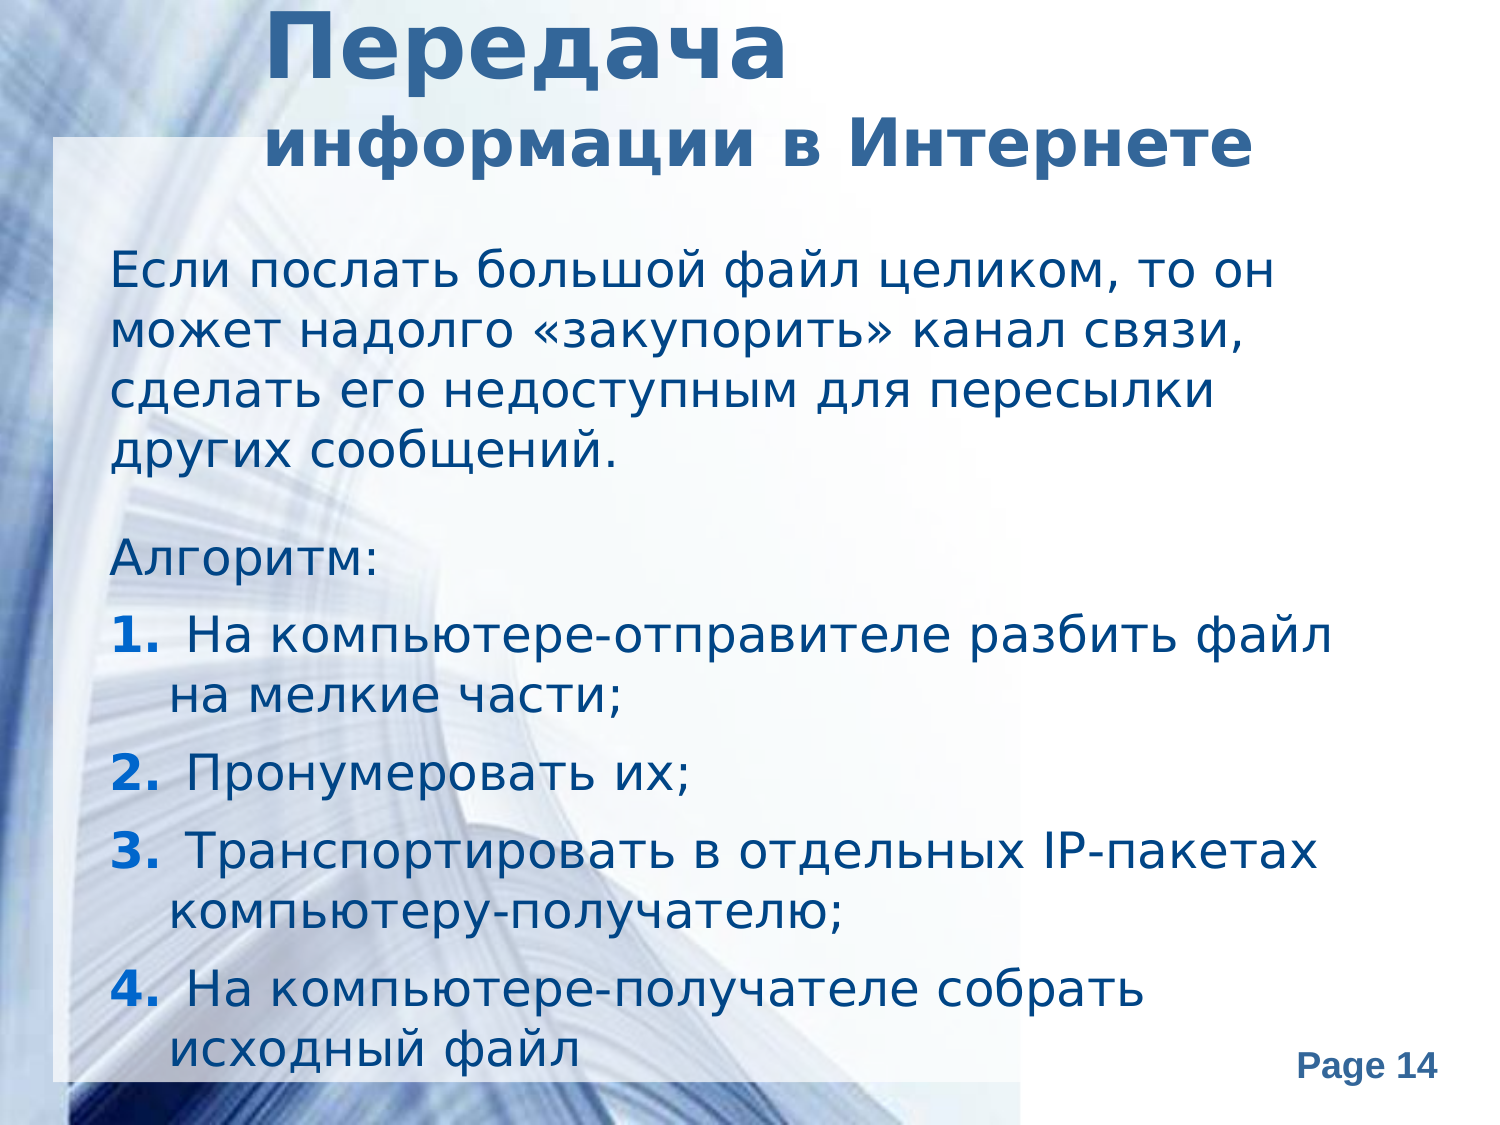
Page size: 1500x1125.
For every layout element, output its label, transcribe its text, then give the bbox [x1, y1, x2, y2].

text_box Если послать большой файл целиком, то он может надолго «закупорить» канал связи, сделать его недоступным для пересылки других сообщений. Алгоритм: На компьютере-отправителе разбить файл на мелкие части; Пронумеровать их; Транспортировать в отдельных IP-пакетах компьютеру-получателю; На компьютере-получателе собрать исходный файл [94, 170, 1394, 577]
text_box Передача информации в Интернете [248, 1, 1303, 170]
picture [0, 0, 1500, 1125]
